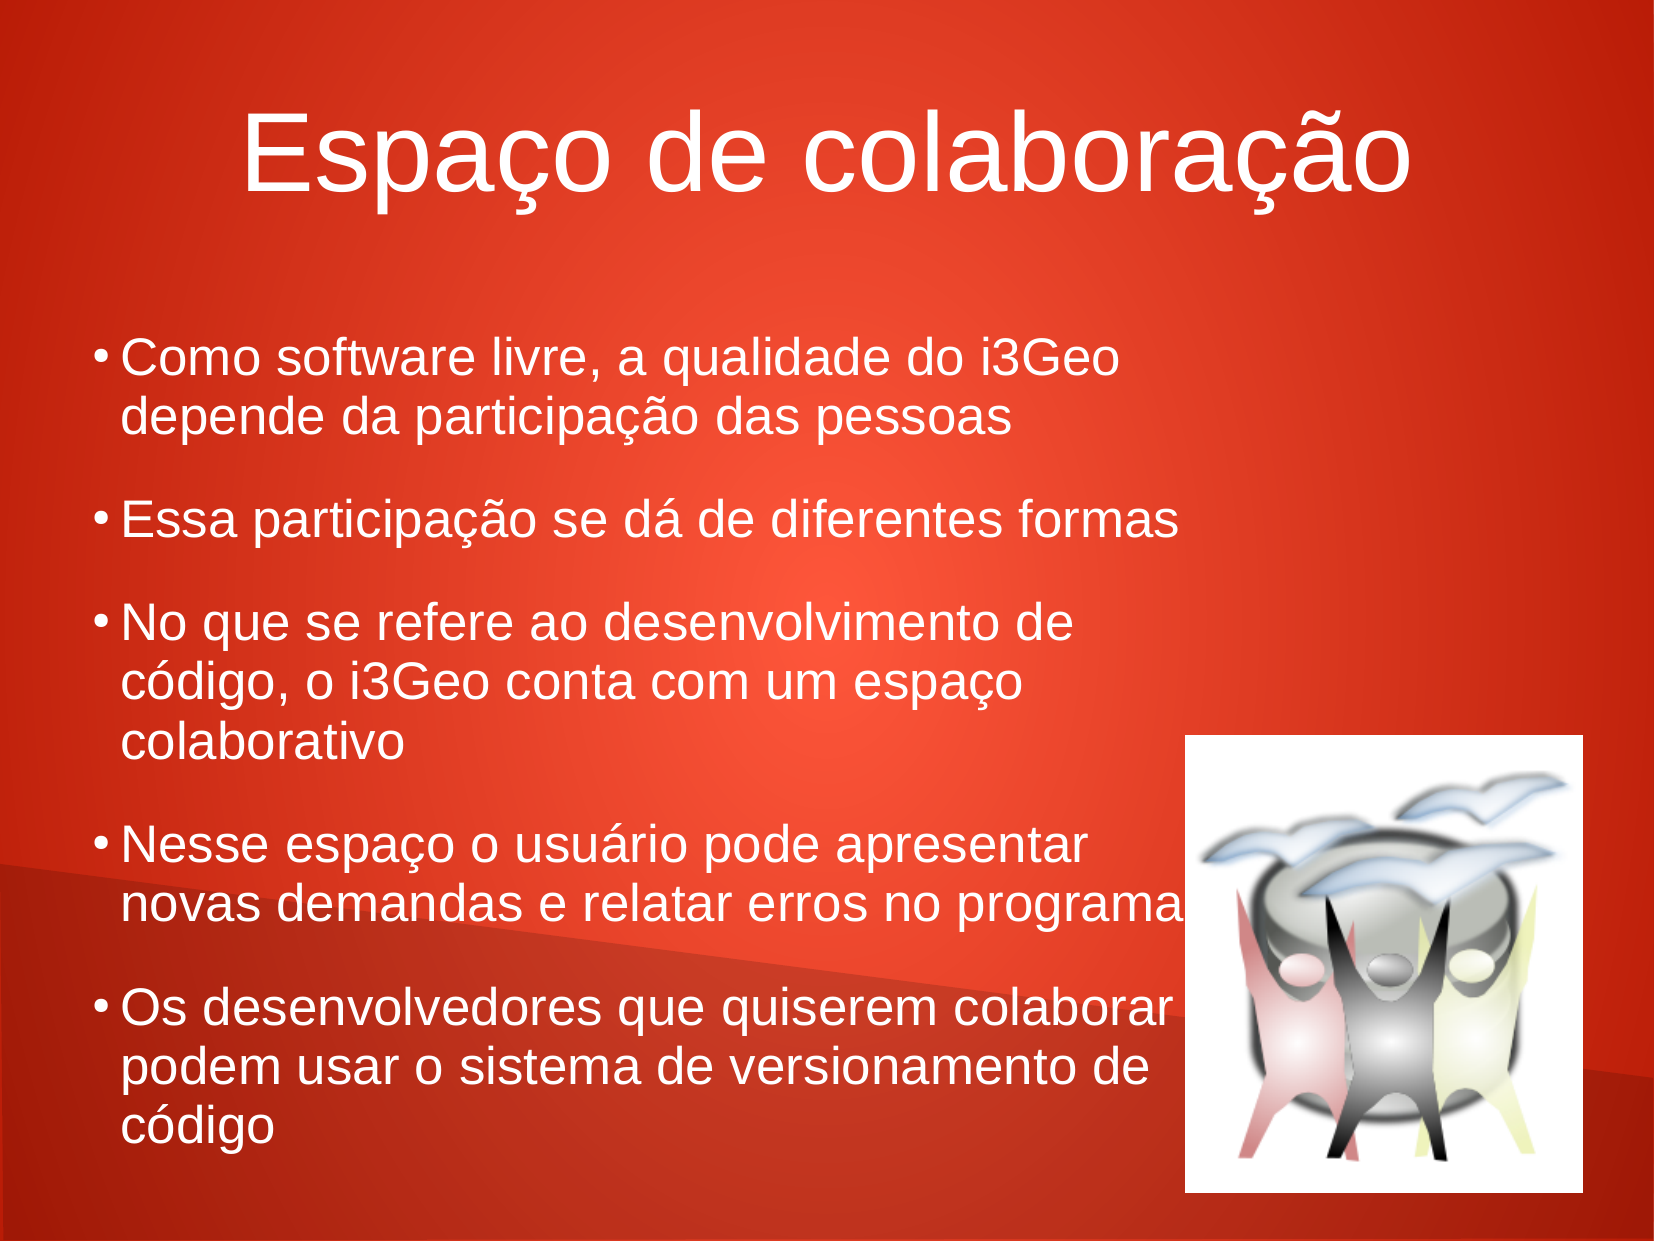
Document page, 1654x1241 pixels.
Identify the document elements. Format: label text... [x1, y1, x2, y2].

picture [1185, 735, 1583, 1193]
list Como software livre, a qualidade do i3Geo depende da participação das pessoas Essa participação se dá de diferentes formas No que se refere ao desenvolvimento de código, o i3Geo conta com um espaço colaborativo Nesse espaço o usuário pode apresentar novas demandas e relatar erros no programa Os desenvolvedores que quiserem colaborar podem usar o sistema de versionamento de código [82, 327, 1193, 1217]
title Espaço de colaboração [82, 49, 1571, 257]
